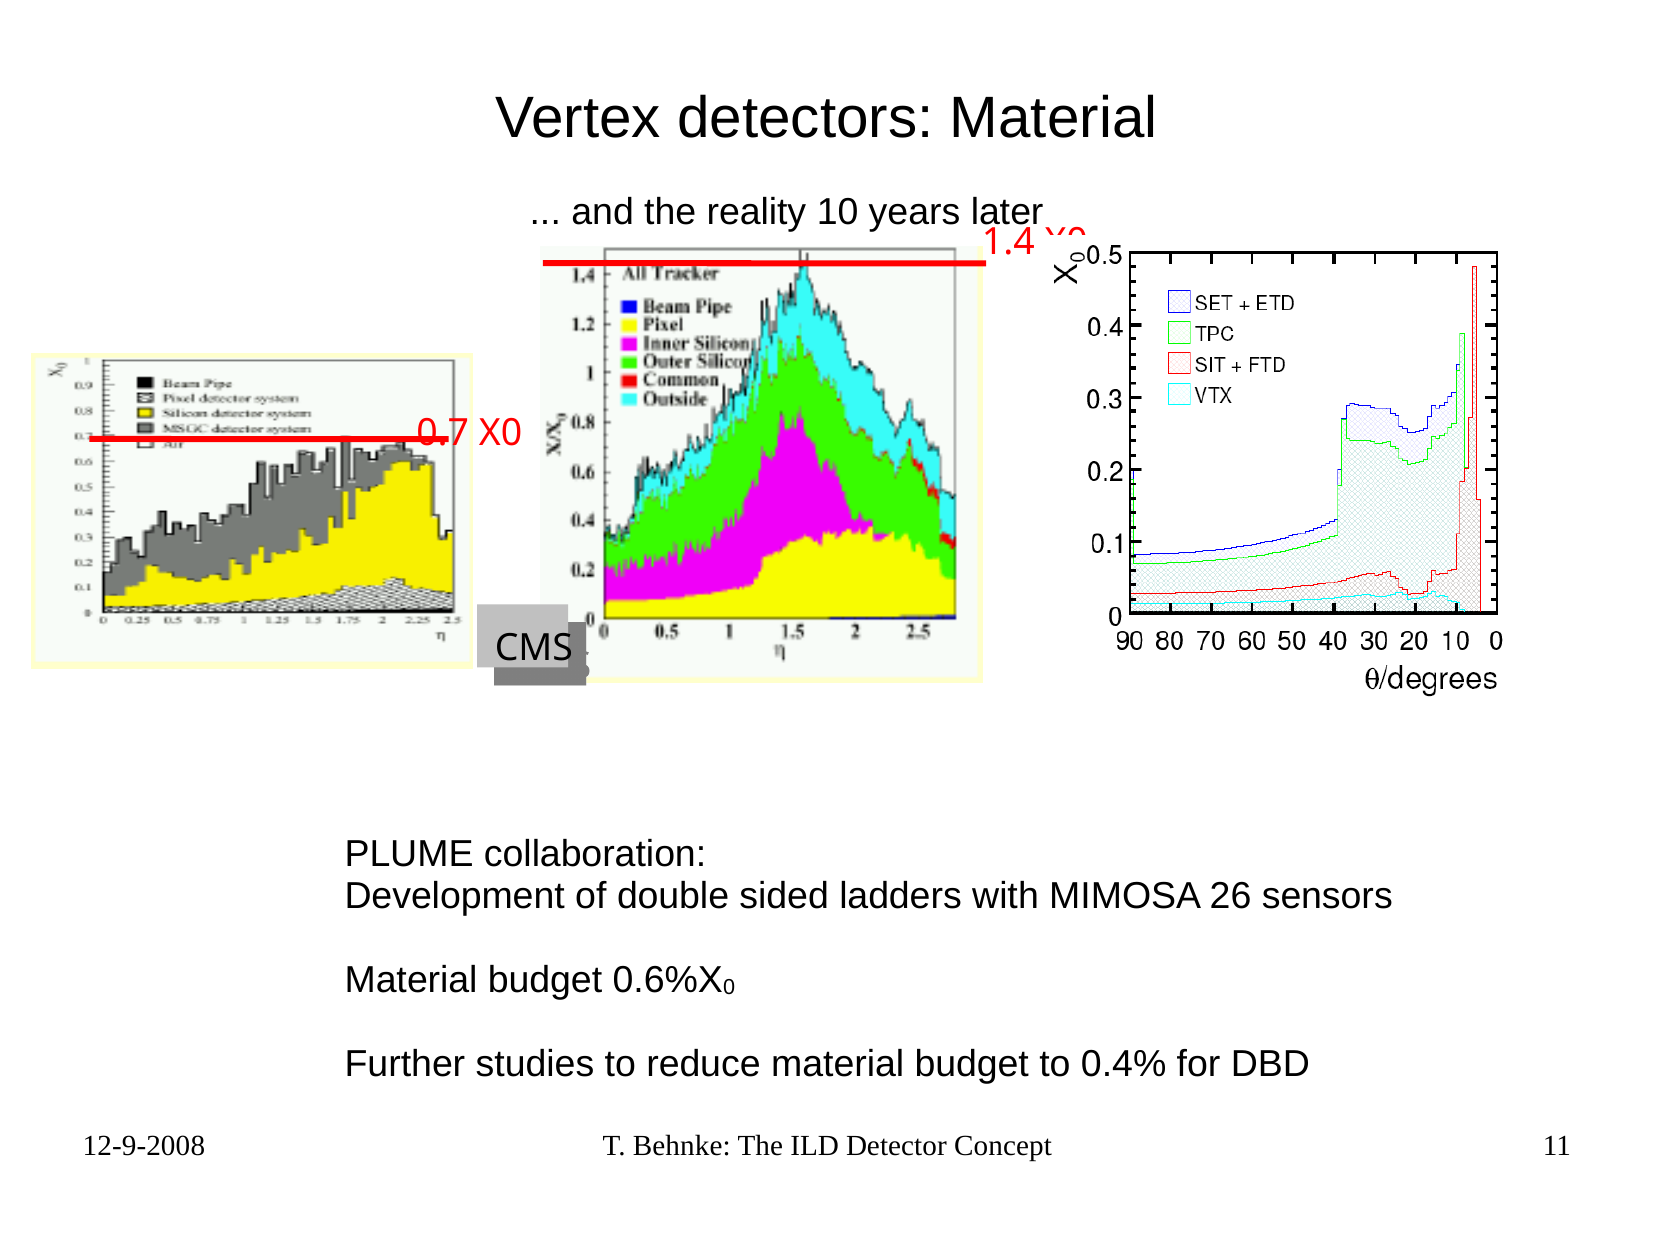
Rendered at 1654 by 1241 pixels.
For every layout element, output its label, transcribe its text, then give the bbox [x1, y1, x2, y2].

text_box 0.7 X0 [421, 421, 432, 443]
text_box 1.4 X0 [964, 198, 1078, 262]
text_box 0.7 X0 [398, 389, 495, 443]
title Vertex detectors: Material [82, 13, 1571, 222]
text_box ... and the reality 10 years later [514, 171, 968, 230]
picture [1044, 235, 1533, 707]
text_box CMS [558, 636, 569, 648]
text_box CMS [477, 604, 569, 668]
text_box PLUME collaboration: Development of double sided ladders with MIMOSA 26 sensors Material budget 0.6%X0 Further studies to reduce material budget to 0.4% for DBD [329, 824, 1537, 1113]
picture [31, 353, 473, 669]
picture [540, 246, 983, 683]
